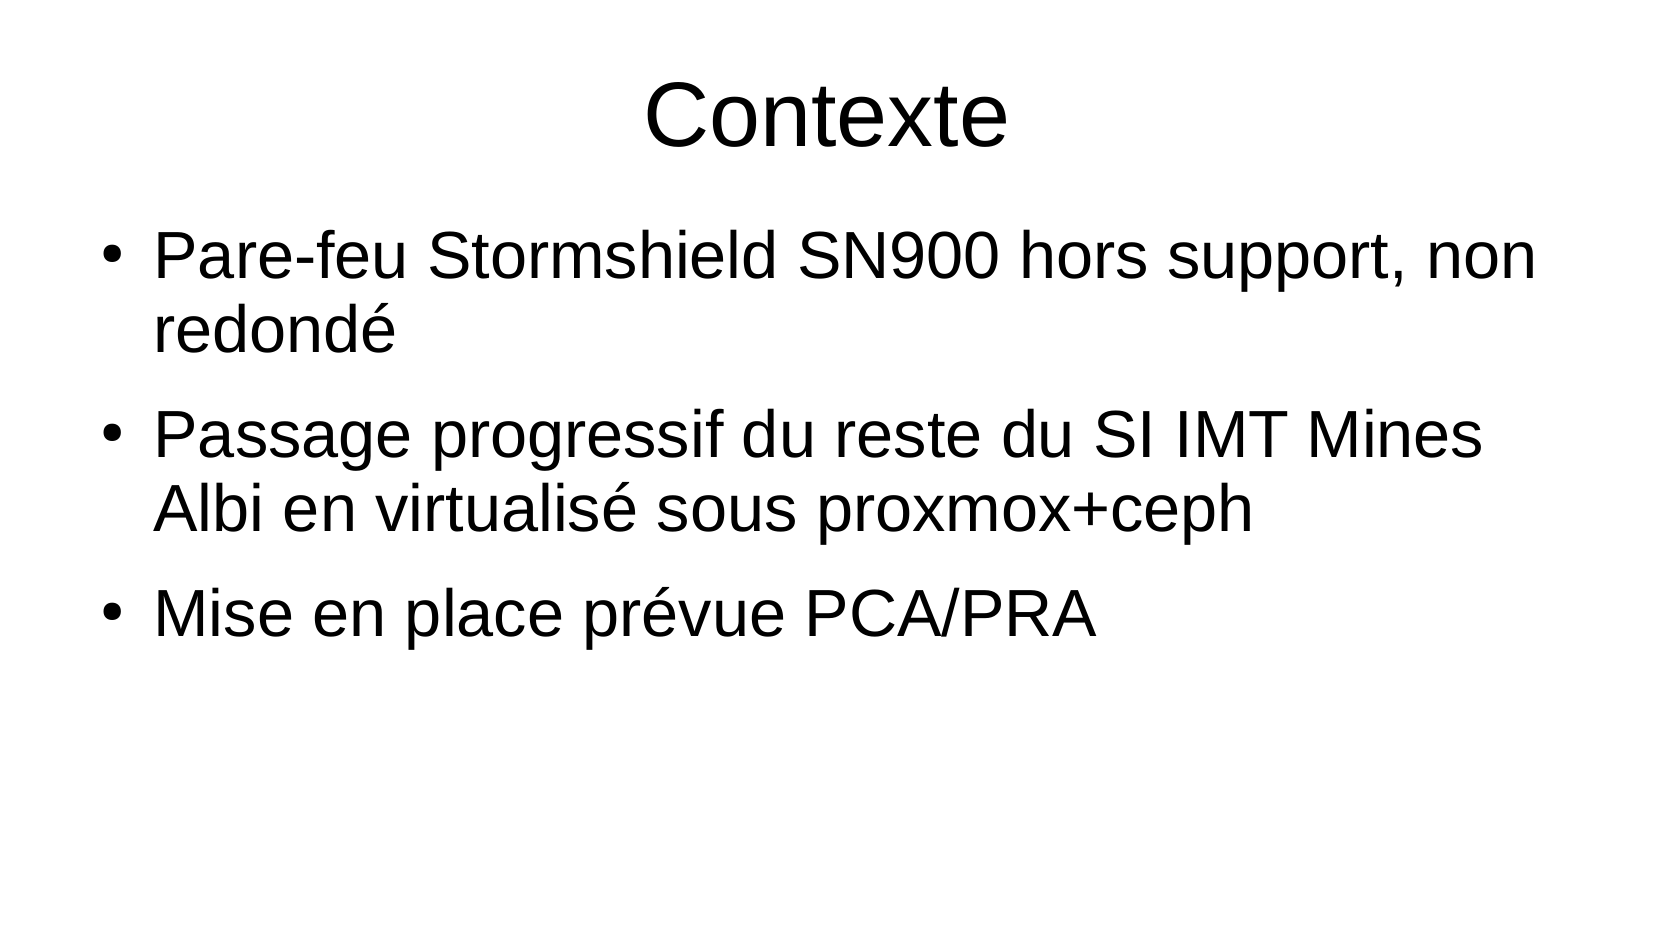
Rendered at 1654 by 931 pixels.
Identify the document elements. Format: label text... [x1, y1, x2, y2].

title Contexte [82, 37, 1571, 193]
list Pare-feu Stormshield SN900 hors support, non redondé Passage progressif du reste du SI IMT Mines Albi en virtualisé sous proxmox+ceph Mise en place prévue PCA/PRA [82, 217, 1571, 758]
